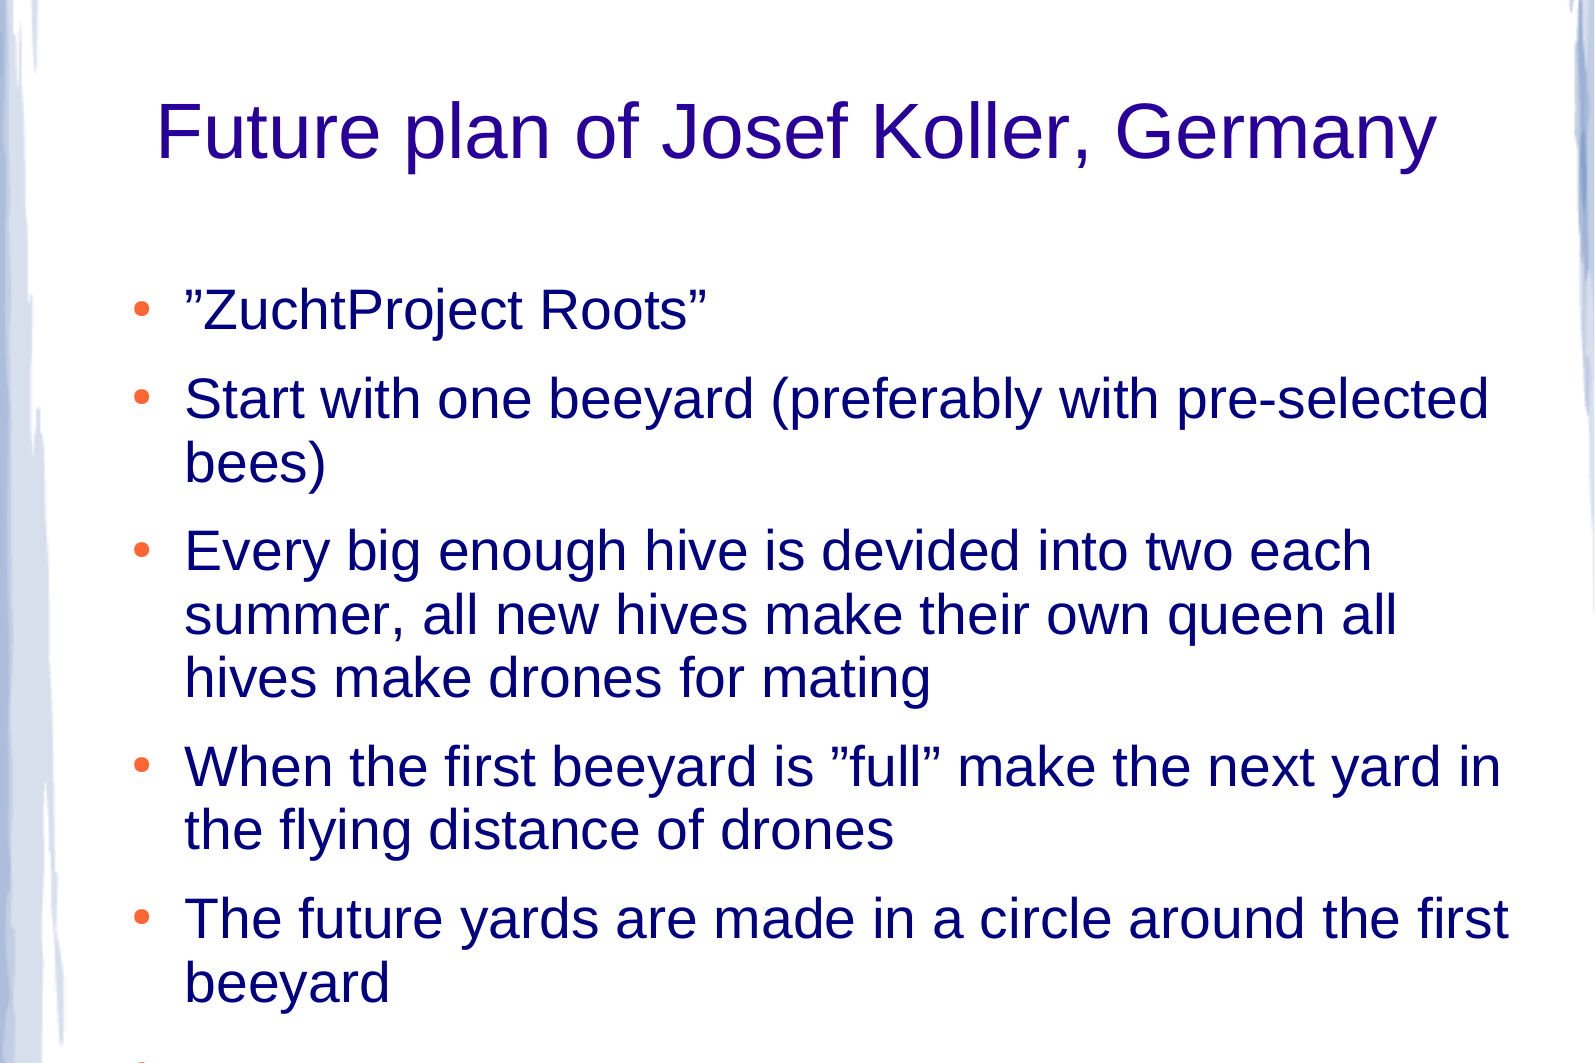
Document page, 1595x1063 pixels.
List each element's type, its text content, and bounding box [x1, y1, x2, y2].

title Future plan of Josef Koller, Germany [79, 42, 1515, 220]
picture [0, 0, 1595, 1063]
list ”ZuchtProject Roots” Start with one beeyard (preferably with pre-selected bees) Every big enough hive is devided into two each summer, all new hives make their own queen all hives make drones for mating When the first beeyard is ”full” make the next yard in the flying distance of drones The future yards are made in a circle around the first beeyard [113, 278, 1515, 1063]
